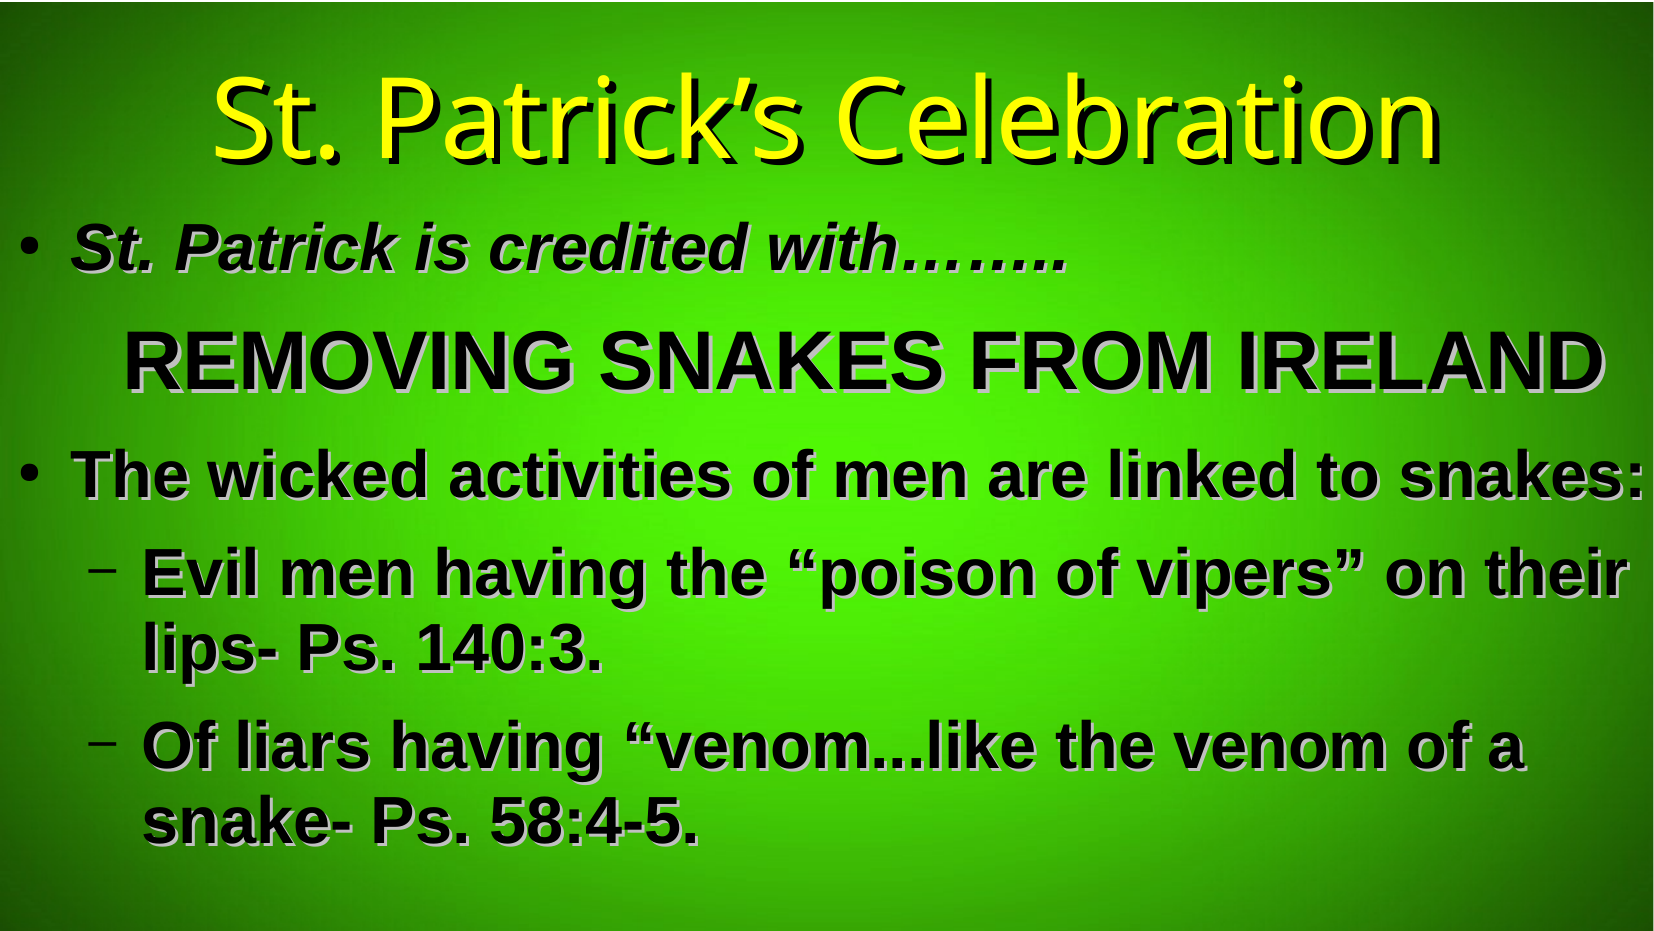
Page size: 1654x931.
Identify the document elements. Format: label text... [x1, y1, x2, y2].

list St. Patrick is credited with…….. REMOVING SNAKES FROM IRELAND The wicked activities of men are linked to snakes: Evil men having the “poison of vipers” on their lips- Ps. 140:3. Of liars having “venom...like the venom of a snake- Ps. 58:4-5. [0, 210, 1654, 931]
title St. Patrick’s Celebration [82, 25, 1571, 204]
picture [0, 2, 1654, 210]
